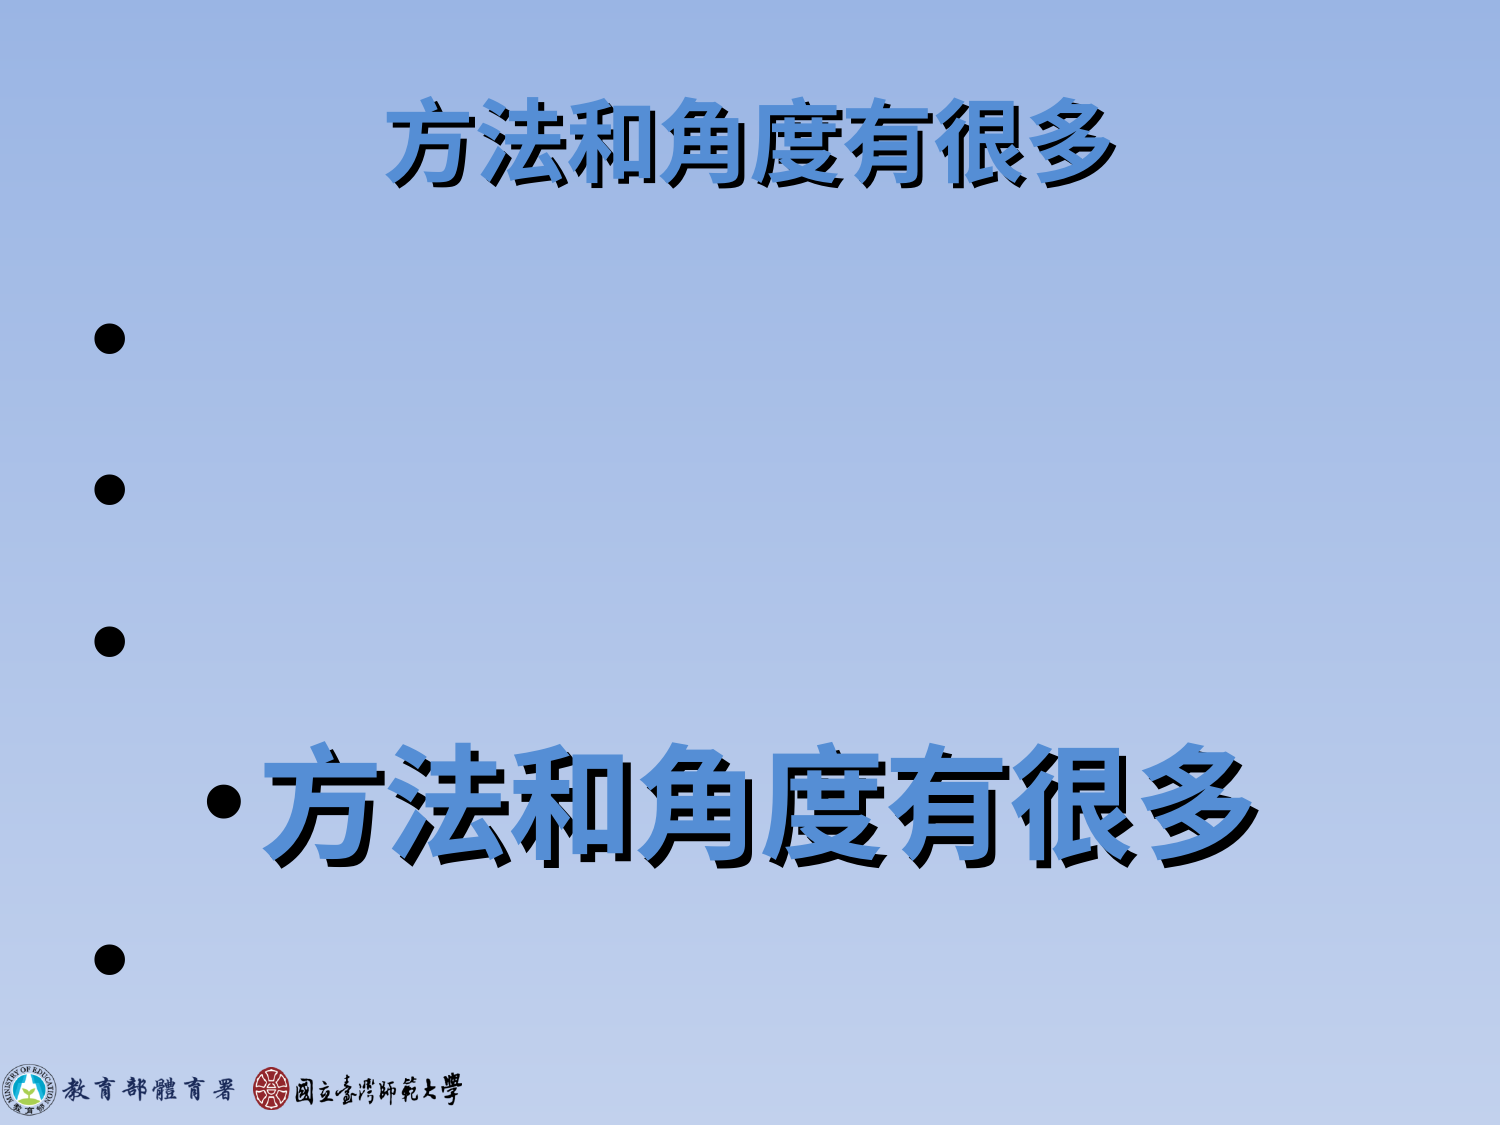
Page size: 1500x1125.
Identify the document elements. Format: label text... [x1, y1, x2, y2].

title 方法和角度有很多 [75, 45, 1426, 233]
list 方法和角度有很多 [75, 262, 1426, 1005]
